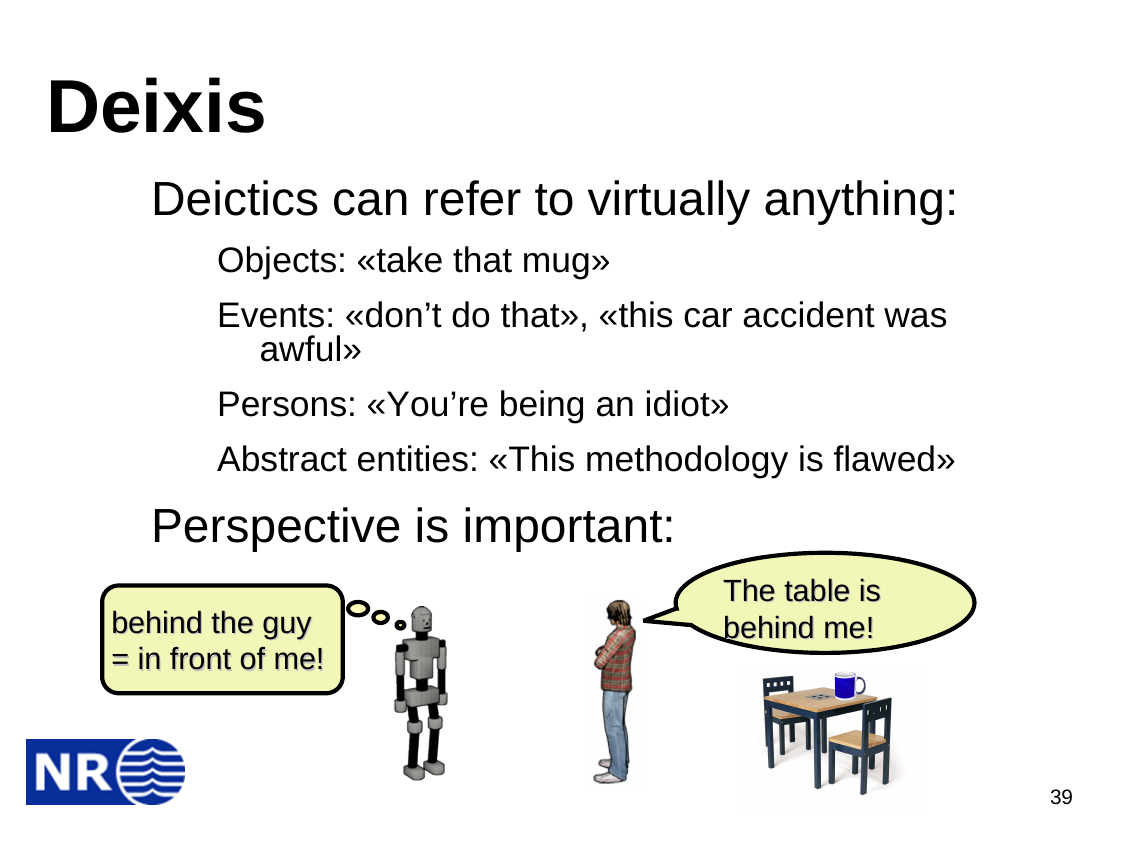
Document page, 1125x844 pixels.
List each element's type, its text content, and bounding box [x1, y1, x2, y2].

text_box [348, 602, 369, 616]
title Deixis [30, 32, 1095, 157]
picture [309, 581, 533, 805]
picture [739, 664, 928, 812]
text_box Deictics can refer to virtually anything: Objects: «take that mug» Events: «don’t do that», «this car accident was awful» Persons: «You’re being an idiot» Abstract entities: «This methodology is flawed» Perspective is important: [46, 171, 1036, 585]
text_box The table is behind me! [643, 552, 975, 653]
text_box [373, 611, 388, 623]
text_box behind the guy = in front of me! [102, 585, 343, 694]
text_box [1035, 776, 1095, 812]
text_box [396, 621, 405, 629]
picture [585, 596, 642, 790]
